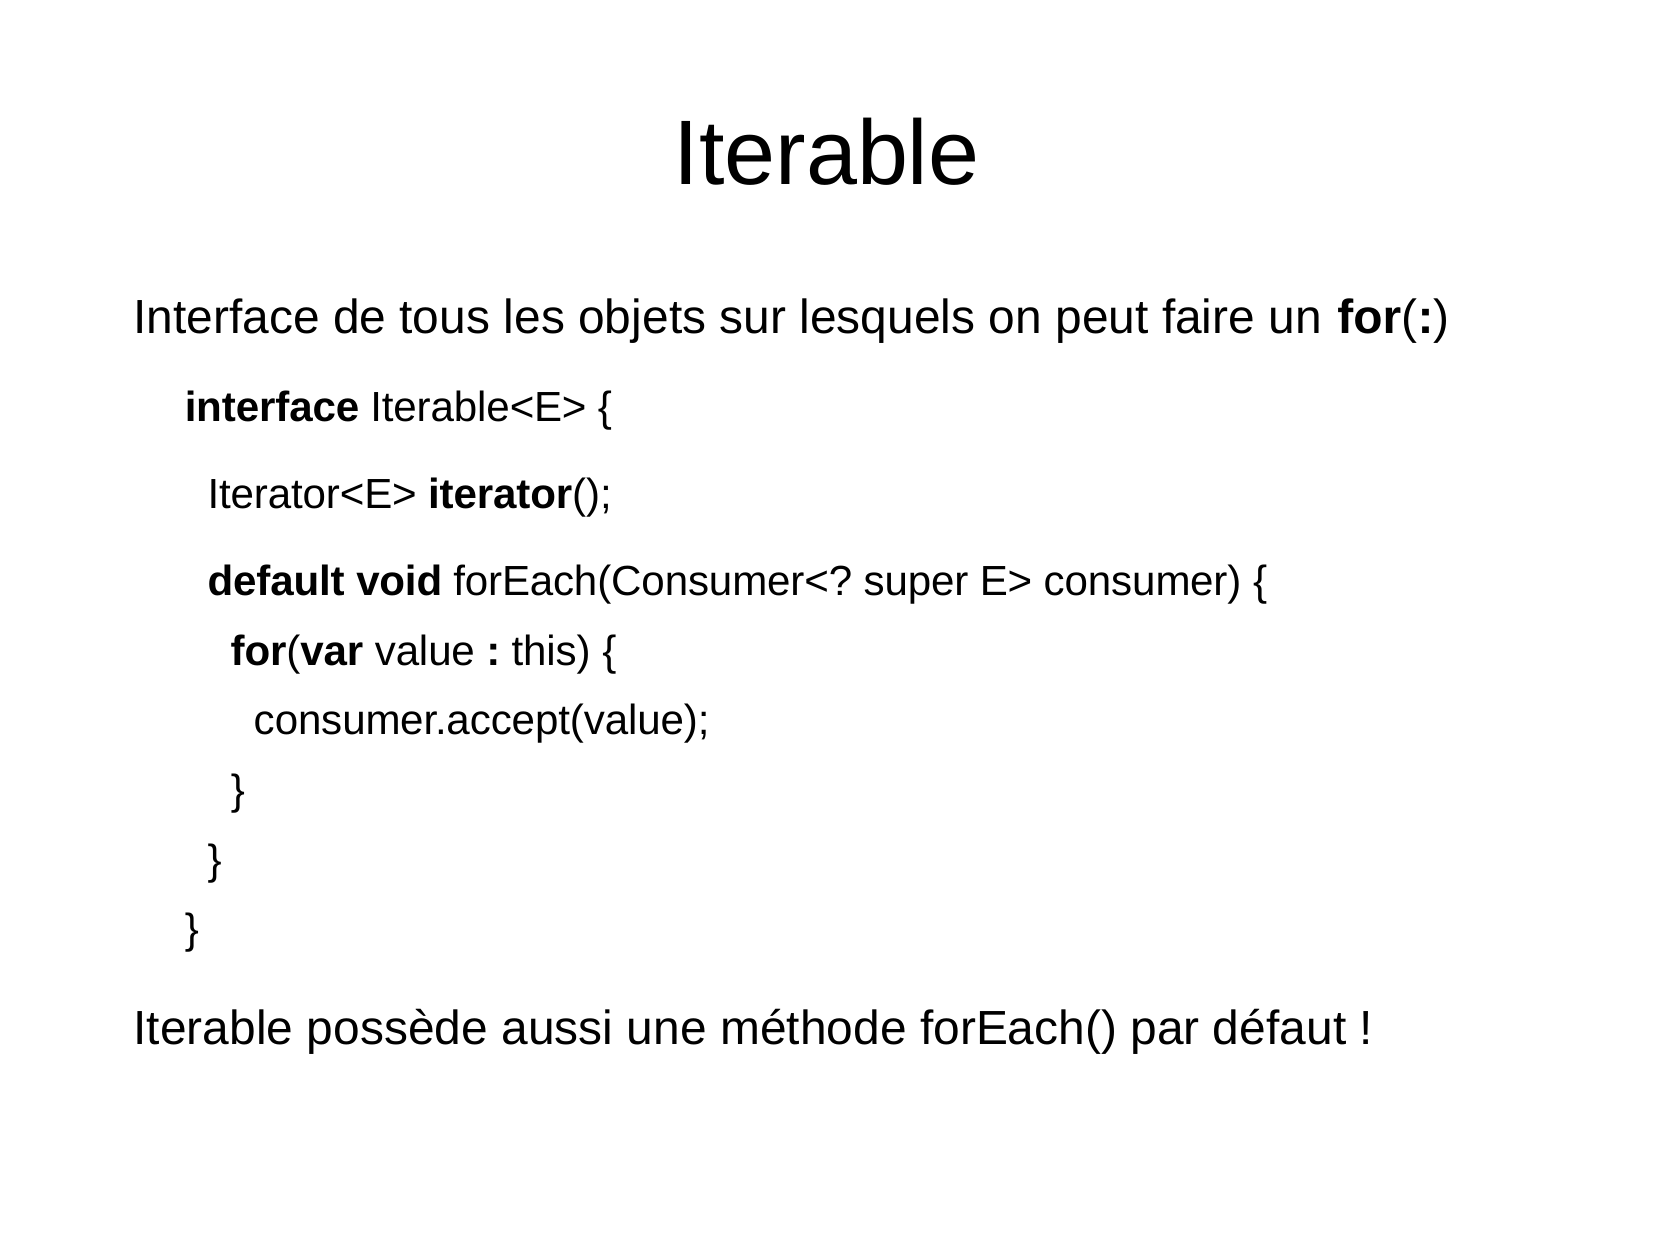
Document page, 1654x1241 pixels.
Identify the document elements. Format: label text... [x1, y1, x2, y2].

title Iterable [82, 49, 1571, 257]
list Interface de tous les objets sur lesquels on peut faire un for(:) interface Iterable<E> { Iterator<E> iterator(); default void forEach(Consumer<? super E> consumer) { for(var value : this) { consumer.accept(value); } } } Iterable possède aussi une méthode forEach() par défaut ! [82, 290, 1591, 1066]
